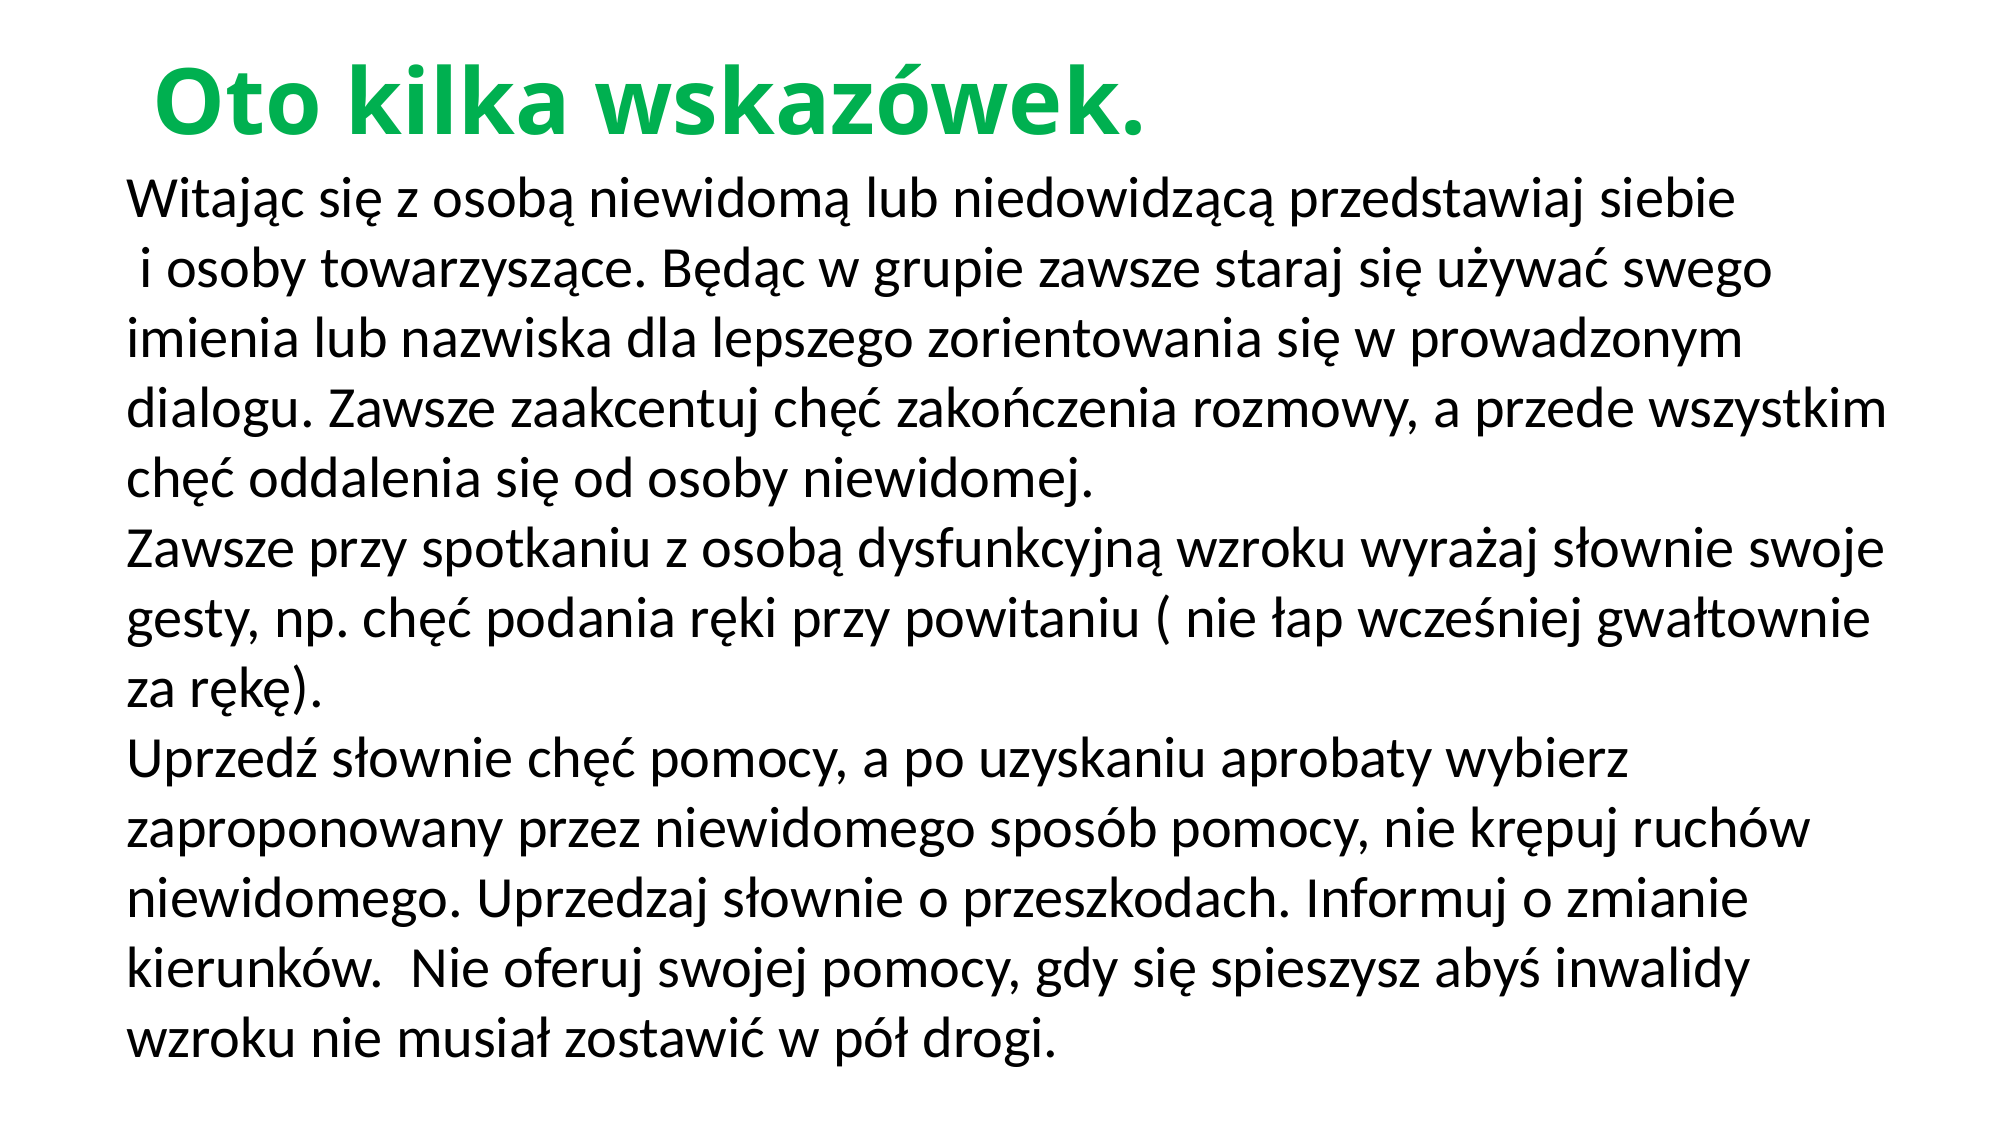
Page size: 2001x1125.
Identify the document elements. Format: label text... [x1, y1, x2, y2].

text_box Witając się z osobą niewidomą lub niedowidzącą przedstawiaj siebie i osoby towarzyszące. Będąc w grupie zawsze staraj się używać swego imienia lub nazwiska dla lepszego zorientowania się w prowadzonym dialogu. Zawsze zaakcentuj chęć zakończenia rozmowy, a przede wszystkim chęć oddalenia się od osoby niewidomej. Zawsze przy spotkaniu z osobą dysfunkcyjną wzroku wyrażaj słownie swoje gesty, np. chęć podania ręki przy powitaniu ( nie łap wcześniej gwałtownie za rękę). Uprzedź słownie chęć pomocy, a po uzyskaniu aprobaty wybierz zaproponowany przez niewidomego sposób pomocy, nie krępuj ruchów niewidomego. Uprzedzaj słownie o przeszkodach. Informuj o zmianie kierunków. Nie oferuj swojej pomocy, gdy się spieszysz abyś inwalidy wzroku nie musiał zostawić w pół drogi. [111, 151, 1920, 1086]
title Oto kilka wskazówek. [137, 17, 1863, 151]
